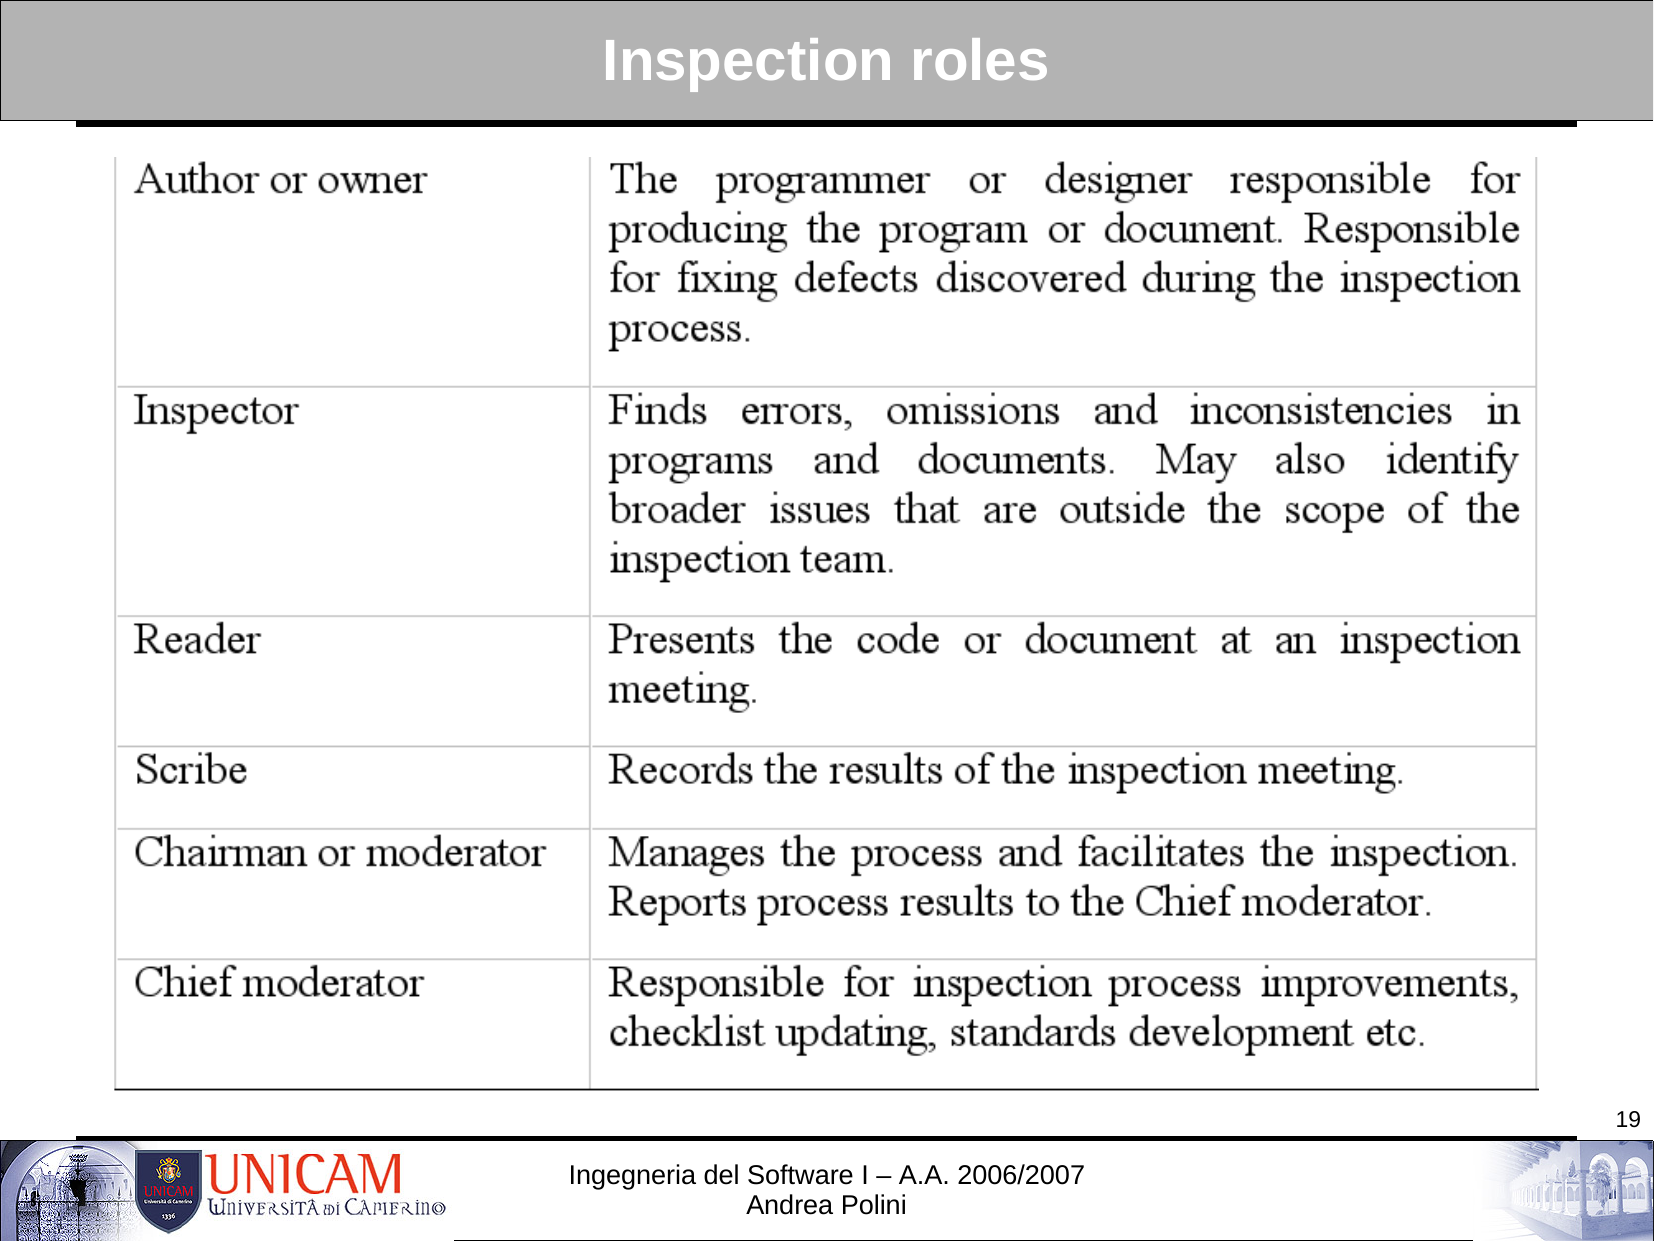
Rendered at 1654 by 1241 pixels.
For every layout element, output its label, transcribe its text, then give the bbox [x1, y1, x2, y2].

title Inspection roles [0, 0, 1653, 121]
picture [113, 157, 1539, 1094]
picture [1473, 1141, 1654, 1241]
picture [0, 1141, 454, 1241]
